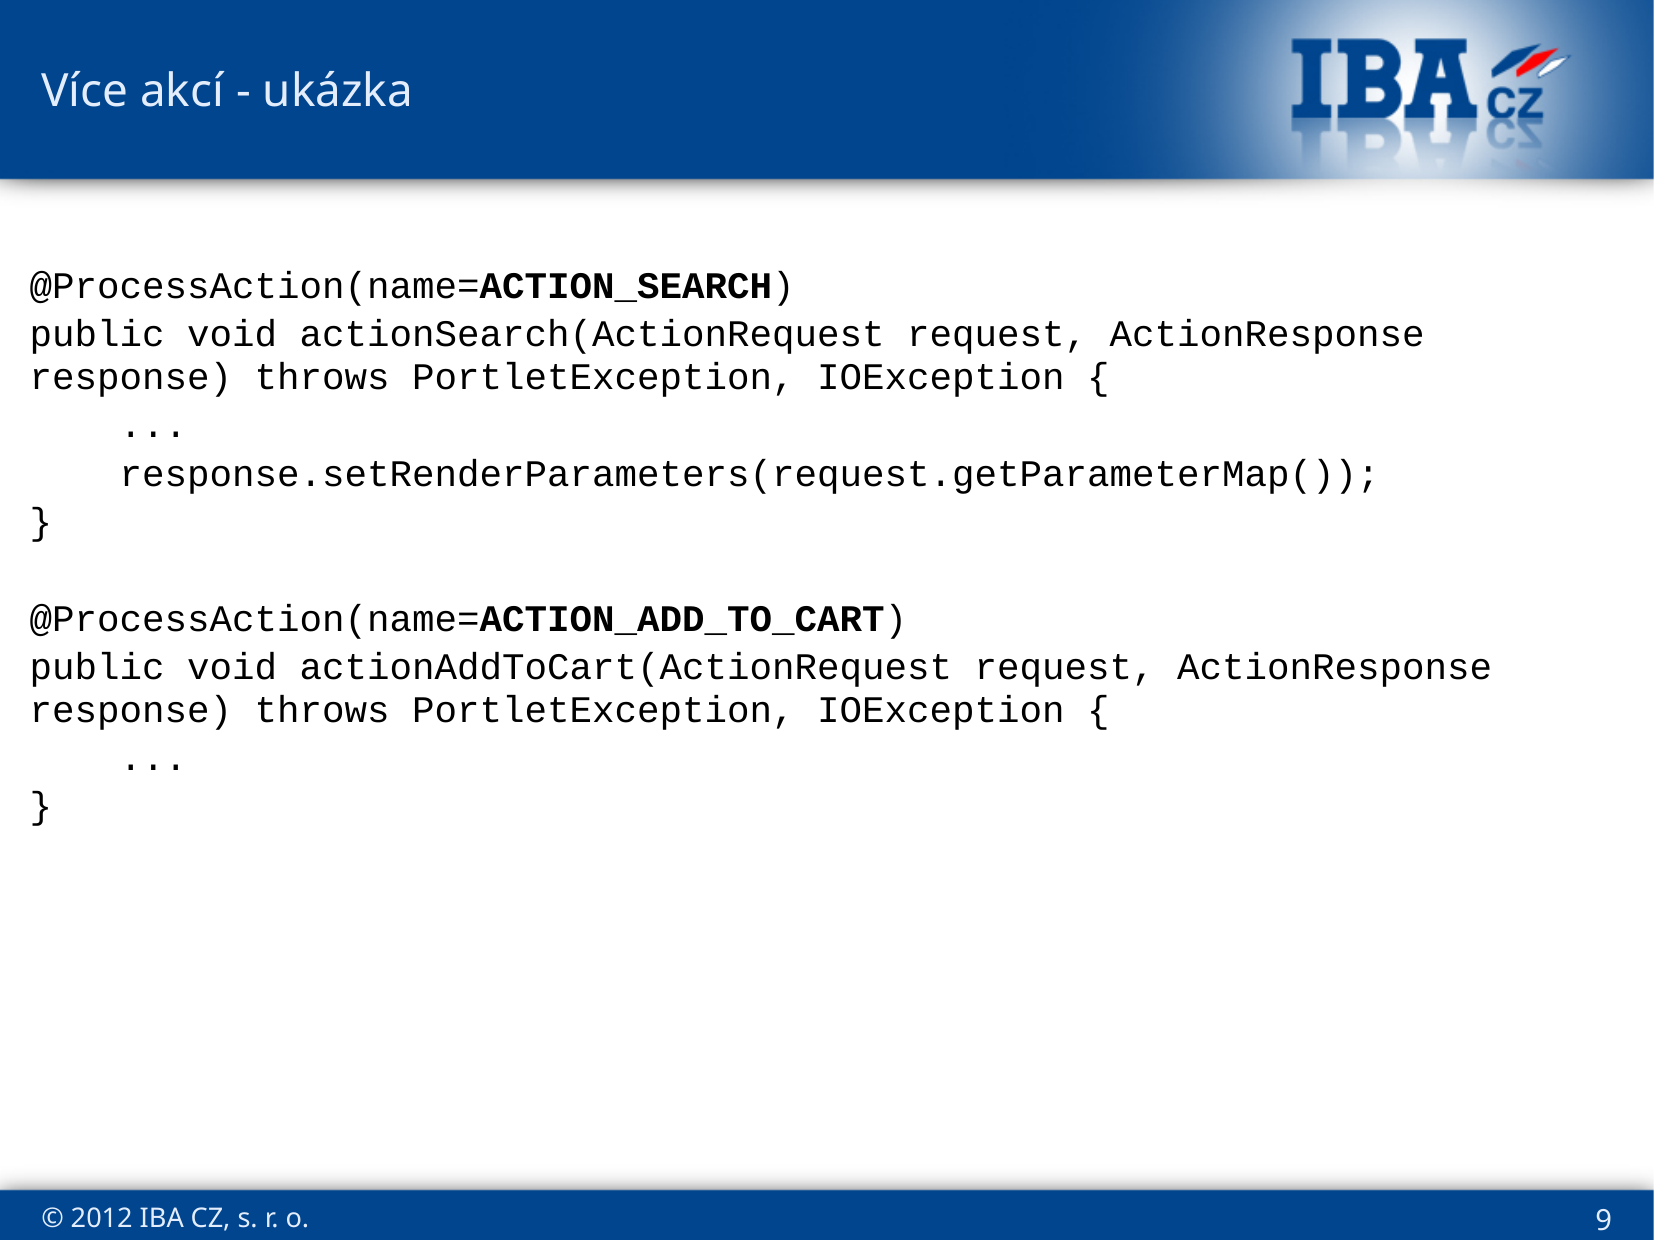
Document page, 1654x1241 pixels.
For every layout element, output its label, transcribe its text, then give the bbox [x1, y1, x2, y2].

list @ProcessAction(name=ACTION_SEARCH) public void actionSearch(ActionRequest request, ActionResponse response) throws PortletException, IOException { ... response.setRenderParameters(request.getParameterMap()); } @ProcessAction(name=ACTION_ADD_TO_CART) public void actionAddToCart(ActionRequest request, ActionResponse response) throws PortletException, IOException { ... } [29, 218, 1625, 1038]
picture [0, 0, 1654, 1240]
title Více akcí - ukázka [41, 0, 1093, 178]
